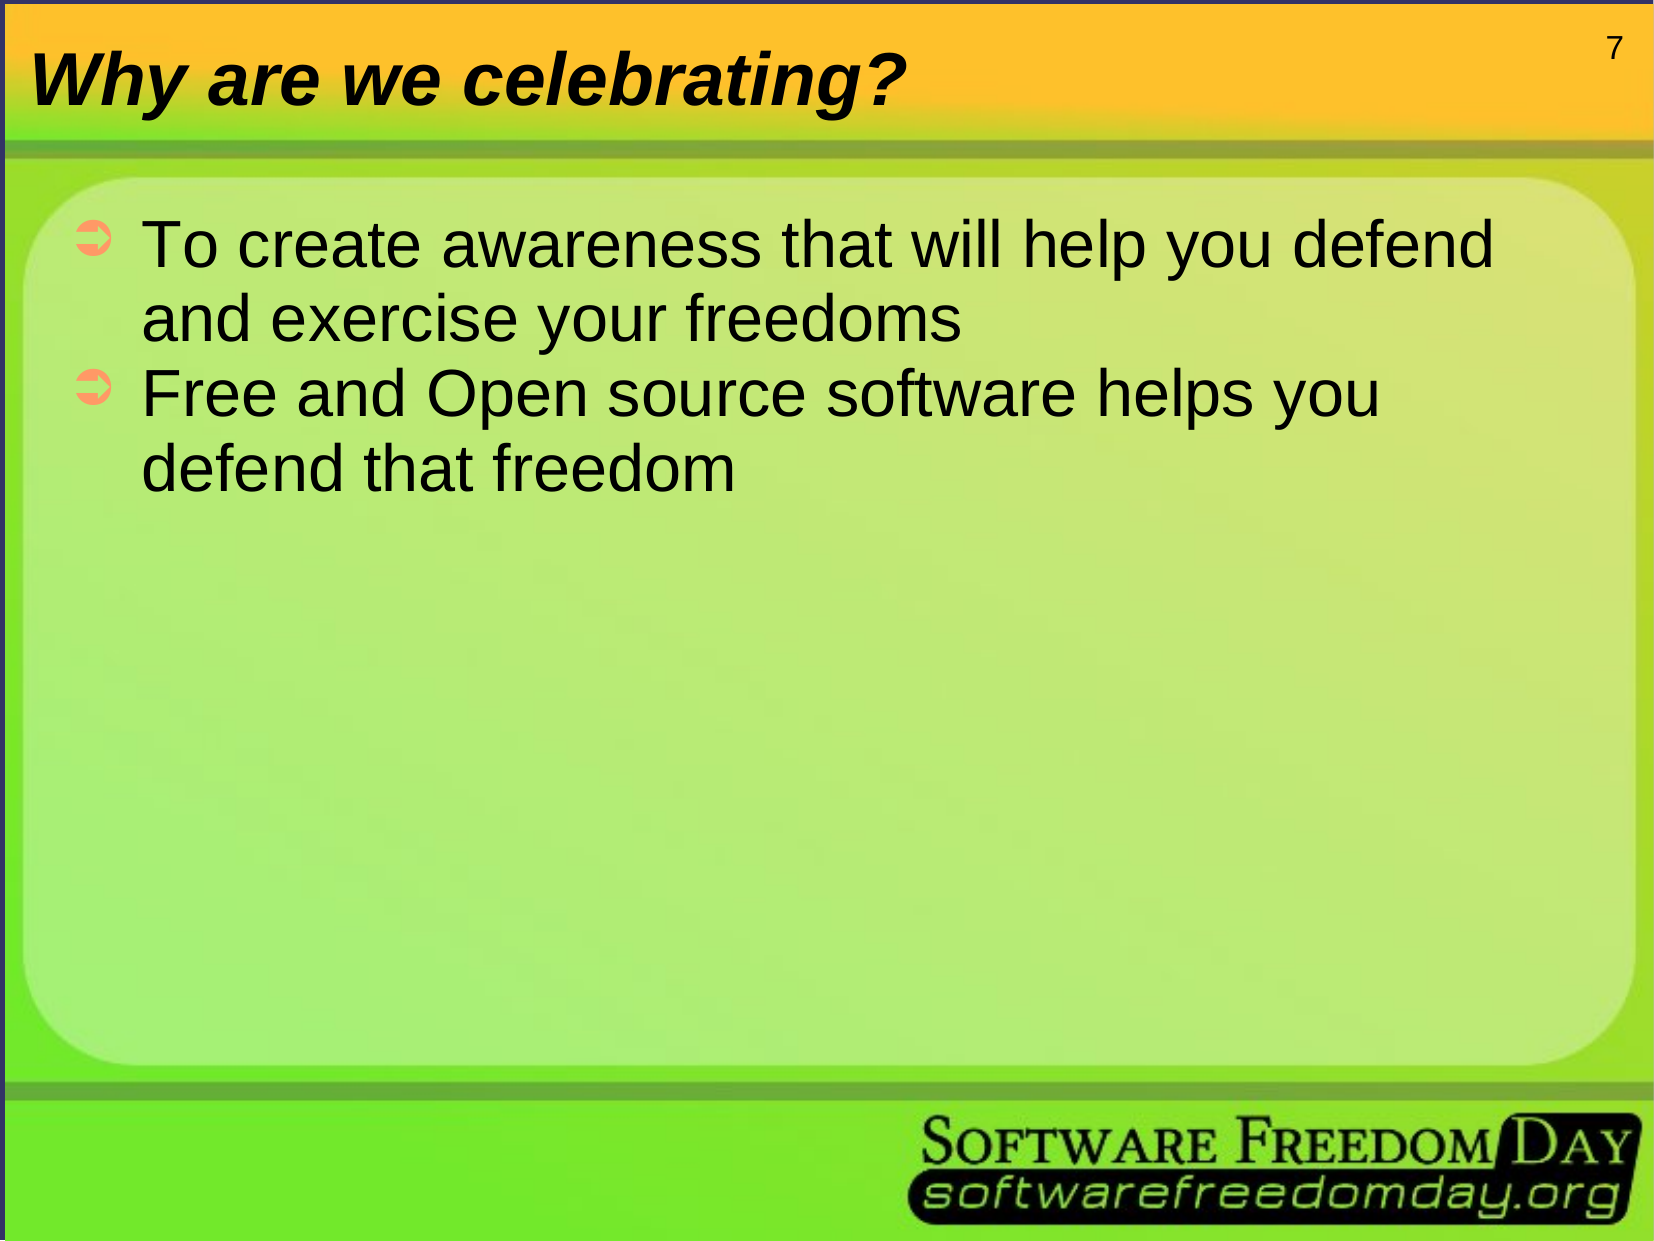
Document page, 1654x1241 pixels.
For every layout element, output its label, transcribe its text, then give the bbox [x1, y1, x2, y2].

title Why are we celebrating? [29, 0, 1625, 159]
list To create awareness that will help you defend and exercise your freedoms Free and Open source software helps you defend that freedom [59, 206, 1595, 1026]
picture [5, 4, 1654, 1241]
